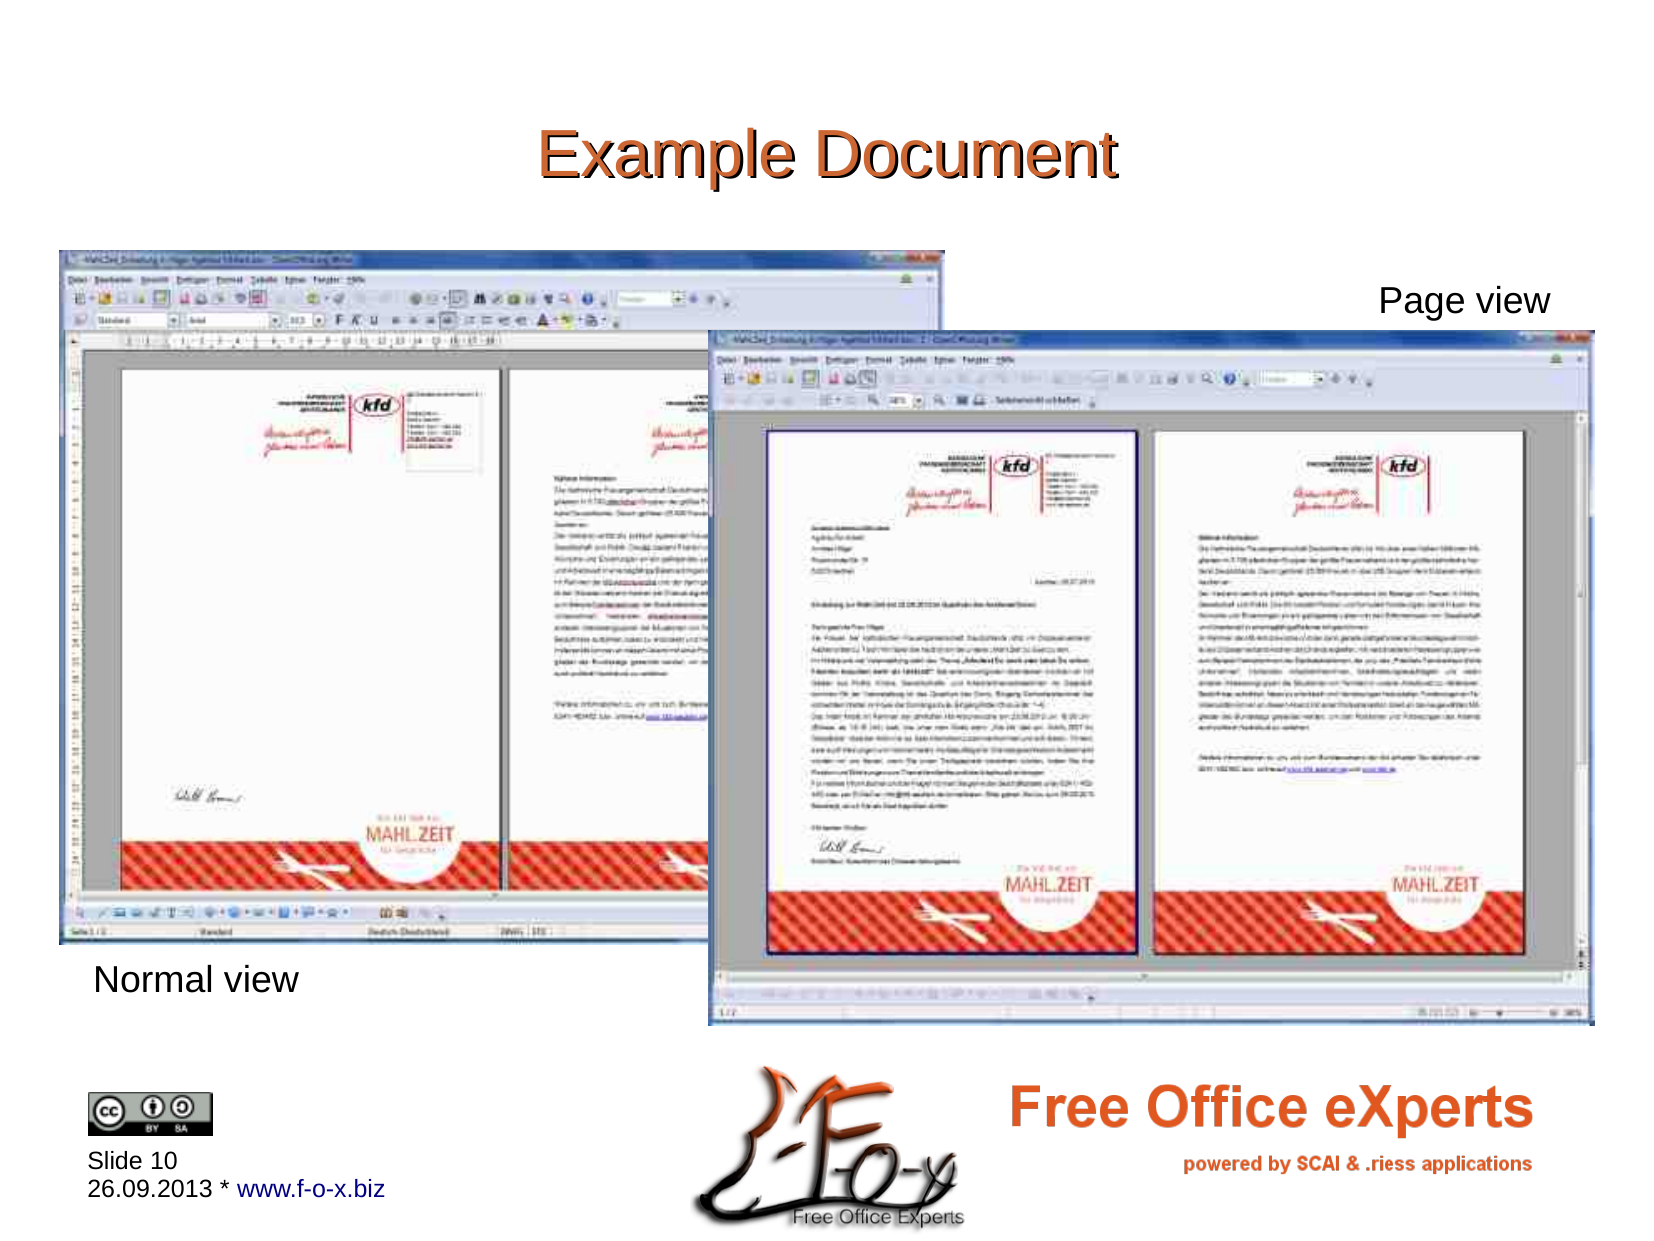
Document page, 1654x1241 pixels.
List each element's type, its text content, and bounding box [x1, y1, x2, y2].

picture [59, 250, 1595, 1026]
picture [690, 1052, 1565, 1236]
text_box Page view [1363, 271, 1565, 329]
picture [88, 1092, 213, 1136]
text_box Normal view [78, 950, 313, 1008]
title Example Document [82, 49, 1571, 257]
